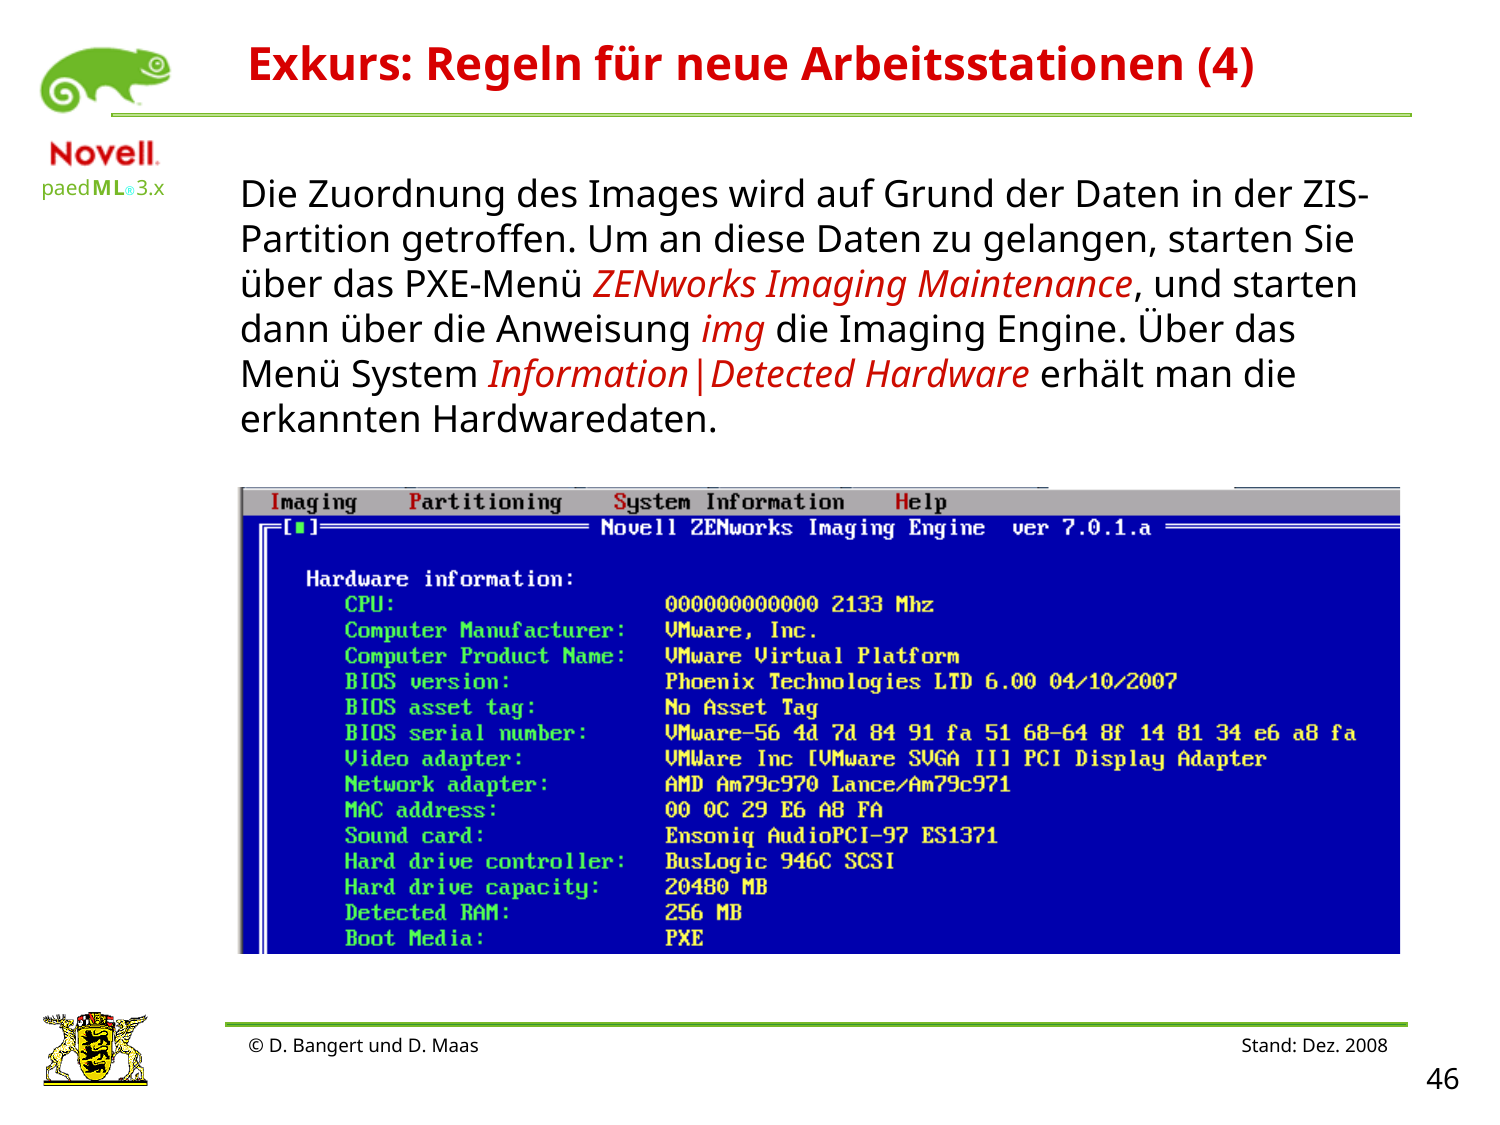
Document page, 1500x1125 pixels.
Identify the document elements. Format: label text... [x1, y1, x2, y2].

title Exkurs: Regeln für neue Arbeitsstationen (4)‏ [232, 12, 1388, 113]
picture [41, 1011, 148, 1088]
text_box Die Zuordnung des Images wird auf Grund der Daten in der ZIS-Partition getroffen. Um an diese Daten zu gelangen, starten Sie über das PXE-Menü ZENworks Imaging Maintenance, und starten dann über die Anweisung img die Imaging Engine. Über das Menü System Information|Detected Hardware erhält man die erkannten Hardwaredaten. [225, 162, 1413, 448]
picture [26, 30, 184, 188]
picture [237, 487, 1401, 954]
